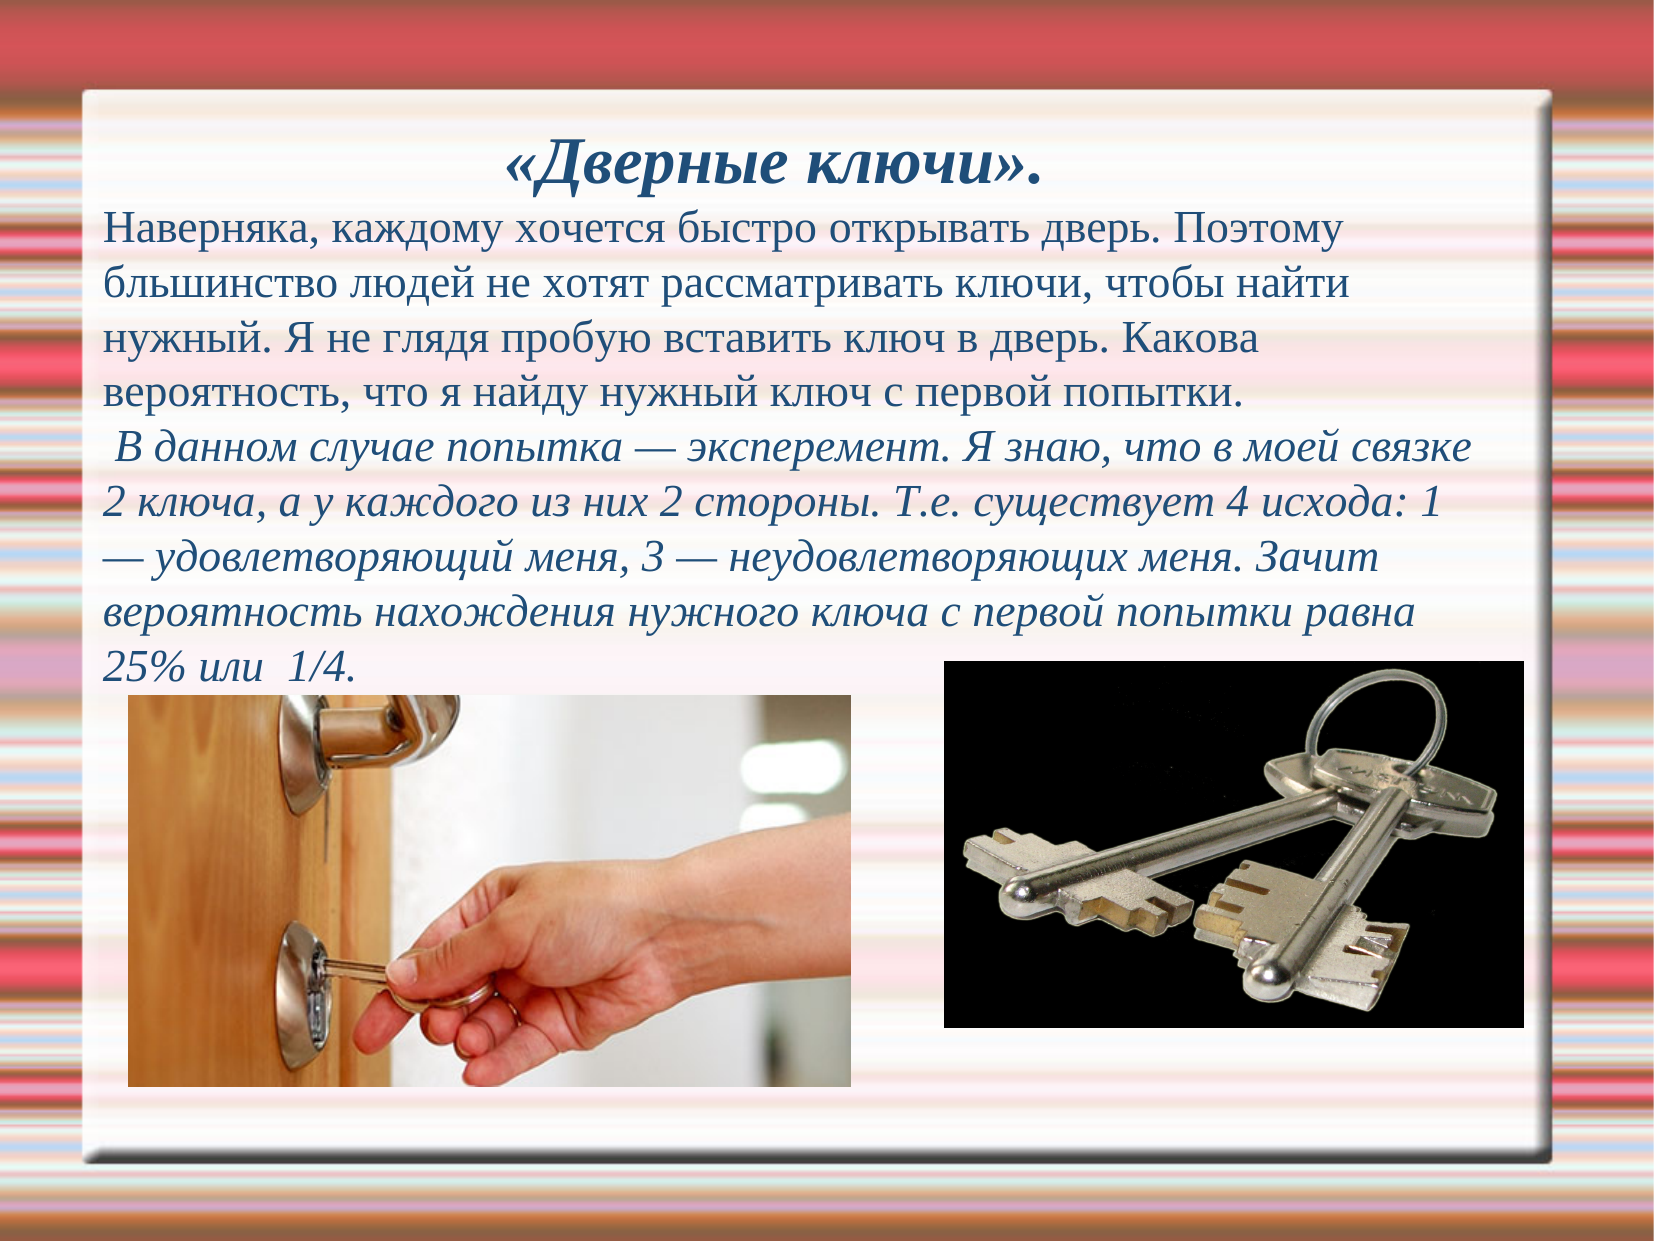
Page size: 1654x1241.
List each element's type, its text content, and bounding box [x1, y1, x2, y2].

picture [128, 696, 851, 1087]
list «Дверные ключи». Наверняка, каждому хочется быстро открывать дверь. Поэтому бльшинство людей не хотят рассматривать ключи, чтобы найти нужный. Я не глядя пробую вставить ключ в дверь. Какова вероятность, что я найду нужный ключ с первой попытки. В данном случае попытка — эксперемент. Я знаю, что в моей связке 2 ключа, а у каждого из них 2 стороны. Т.е. существует 4 исхода: 1 — удовлетворяющий меня, 3 — неудовлетворяющих меня. Зачит вероятность нахождения нужного ключа с первой попытки равна 25% или 1/4. [102, 116, 1484, 898]
picture [944, 661, 1524, 1028]
